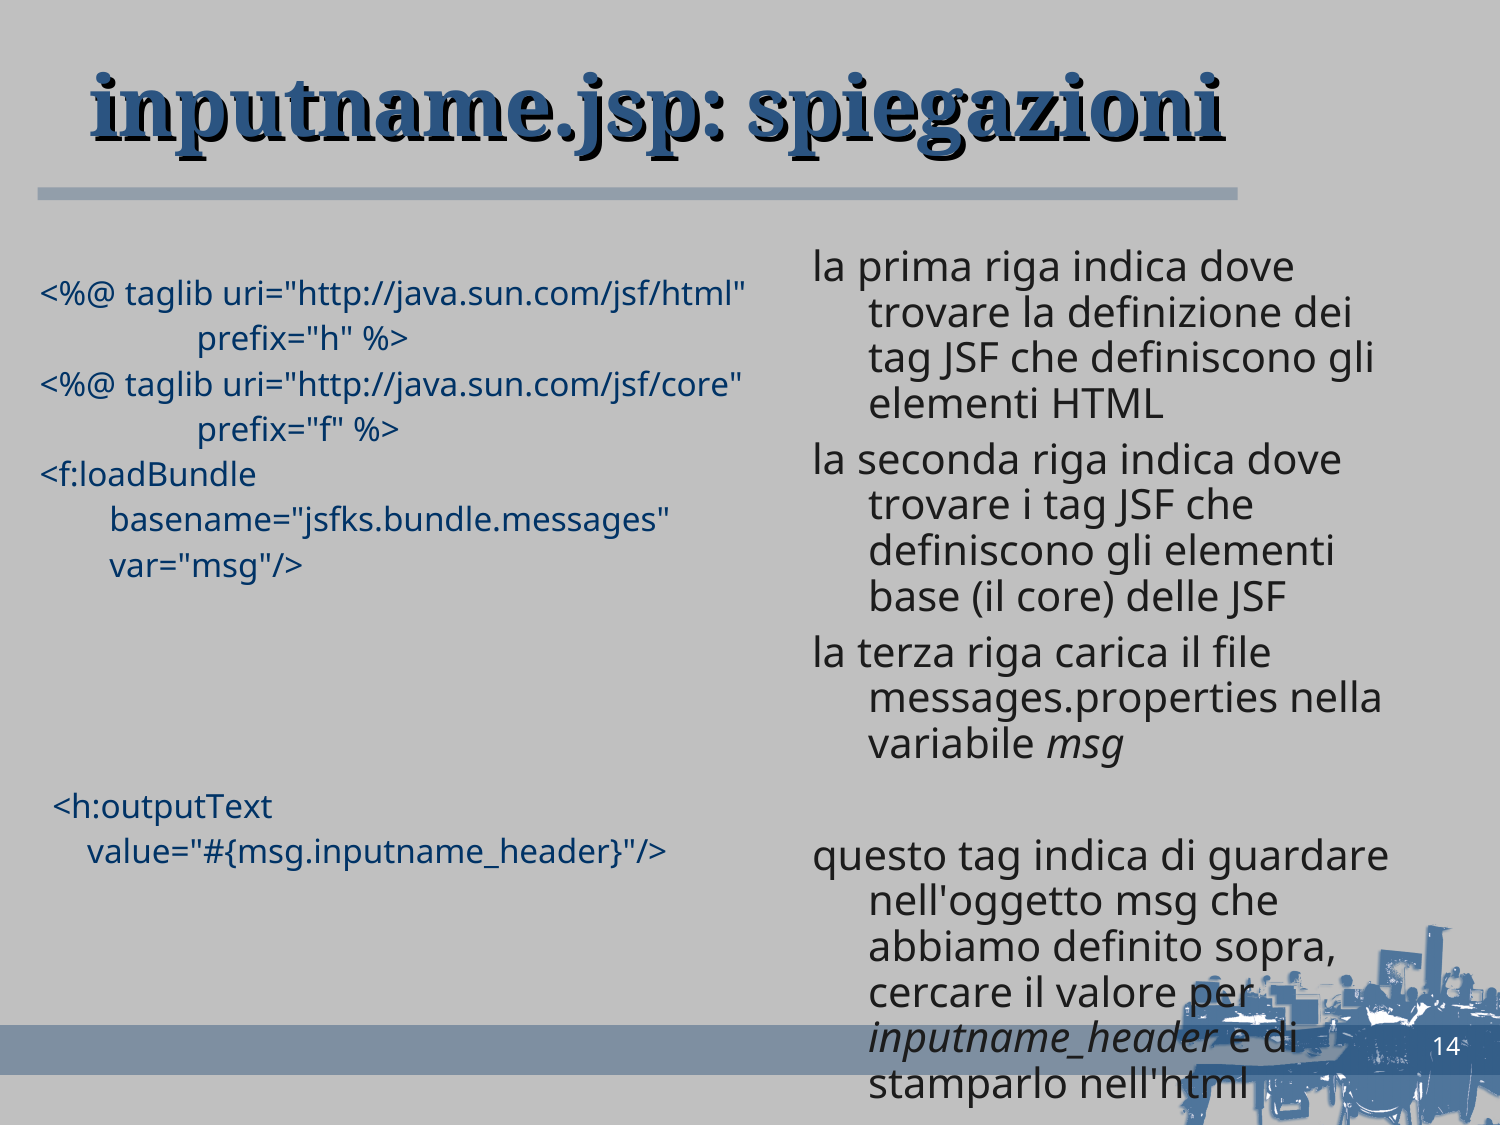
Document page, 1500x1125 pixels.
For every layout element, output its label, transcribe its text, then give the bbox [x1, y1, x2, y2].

title inputname.jsp: spiegazioni [75, 35, 1426, 174]
list la prima riga indica dove trovare la definizione dei tag JSF che definiscono gli elementi HTML la seconda riga indica dove trovare i tag JSF che definiscono gli elementi base (il core) delle JSF la terza riga carica il file messages.properties nella variabile msg questo tag indica di guardare nell'oggetto msg che abbiamo definito sopra, cercare il valore per inputname_header e di stamparlo nell'html [797, 237, 1426, 1041]
text_box <%@ taglib uri="http://java.sun.com/jsf/html" prefix="h" %> <%@ taglib uri="http://java.sun.com/jsf/core" prefix="f" %> <f:loadBundle basename="jsfks.bundle.messages" var="msg"/> [24, 262, 827, 595]
text_box <h:outputText value="#{msg.inputname_header}"/> [37, 774, 750, 881]
